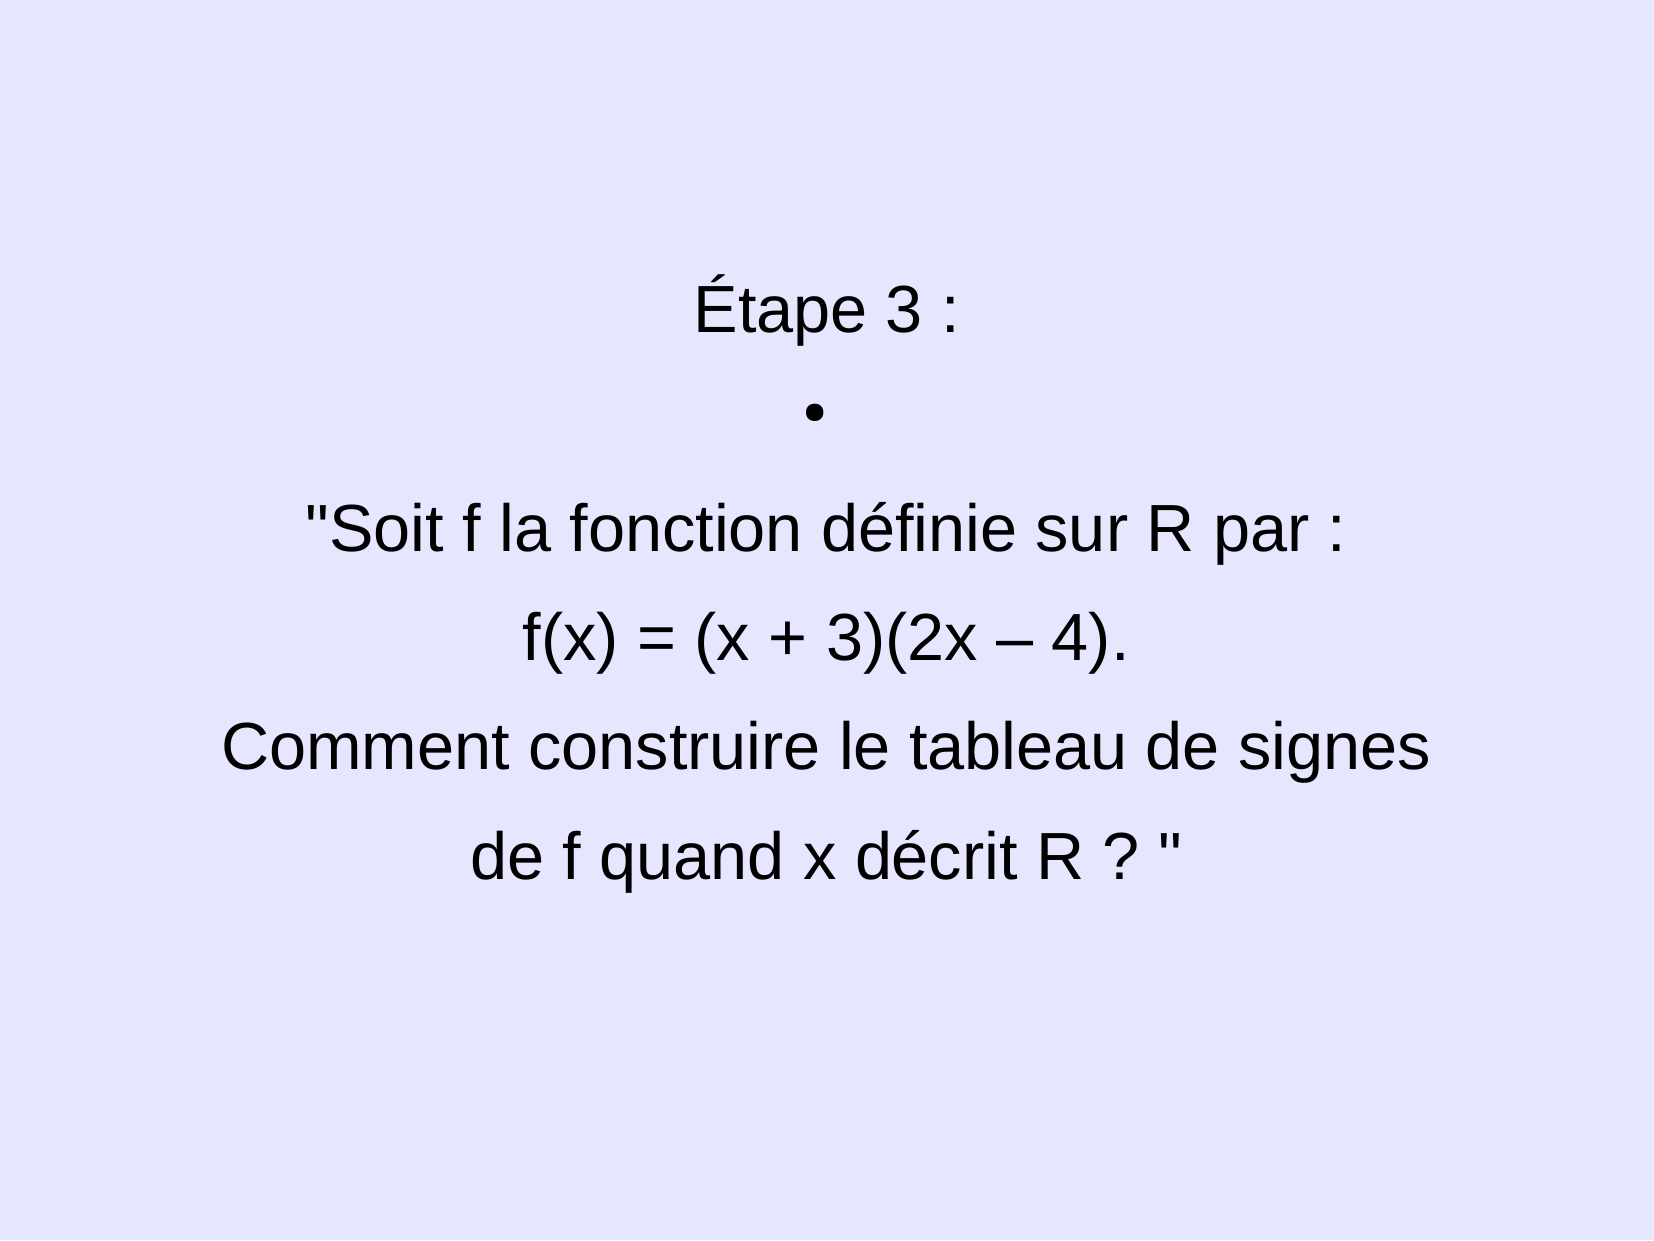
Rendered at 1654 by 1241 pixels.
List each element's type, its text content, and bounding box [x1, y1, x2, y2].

subtitle Étape 3 : "Soit f la fonction définie sur R par : f(x) = (x + 3)(2x – 4). Comment construire le tableau de signes de f quand x décrit R ? " [82, 56, 1571, 1102]
